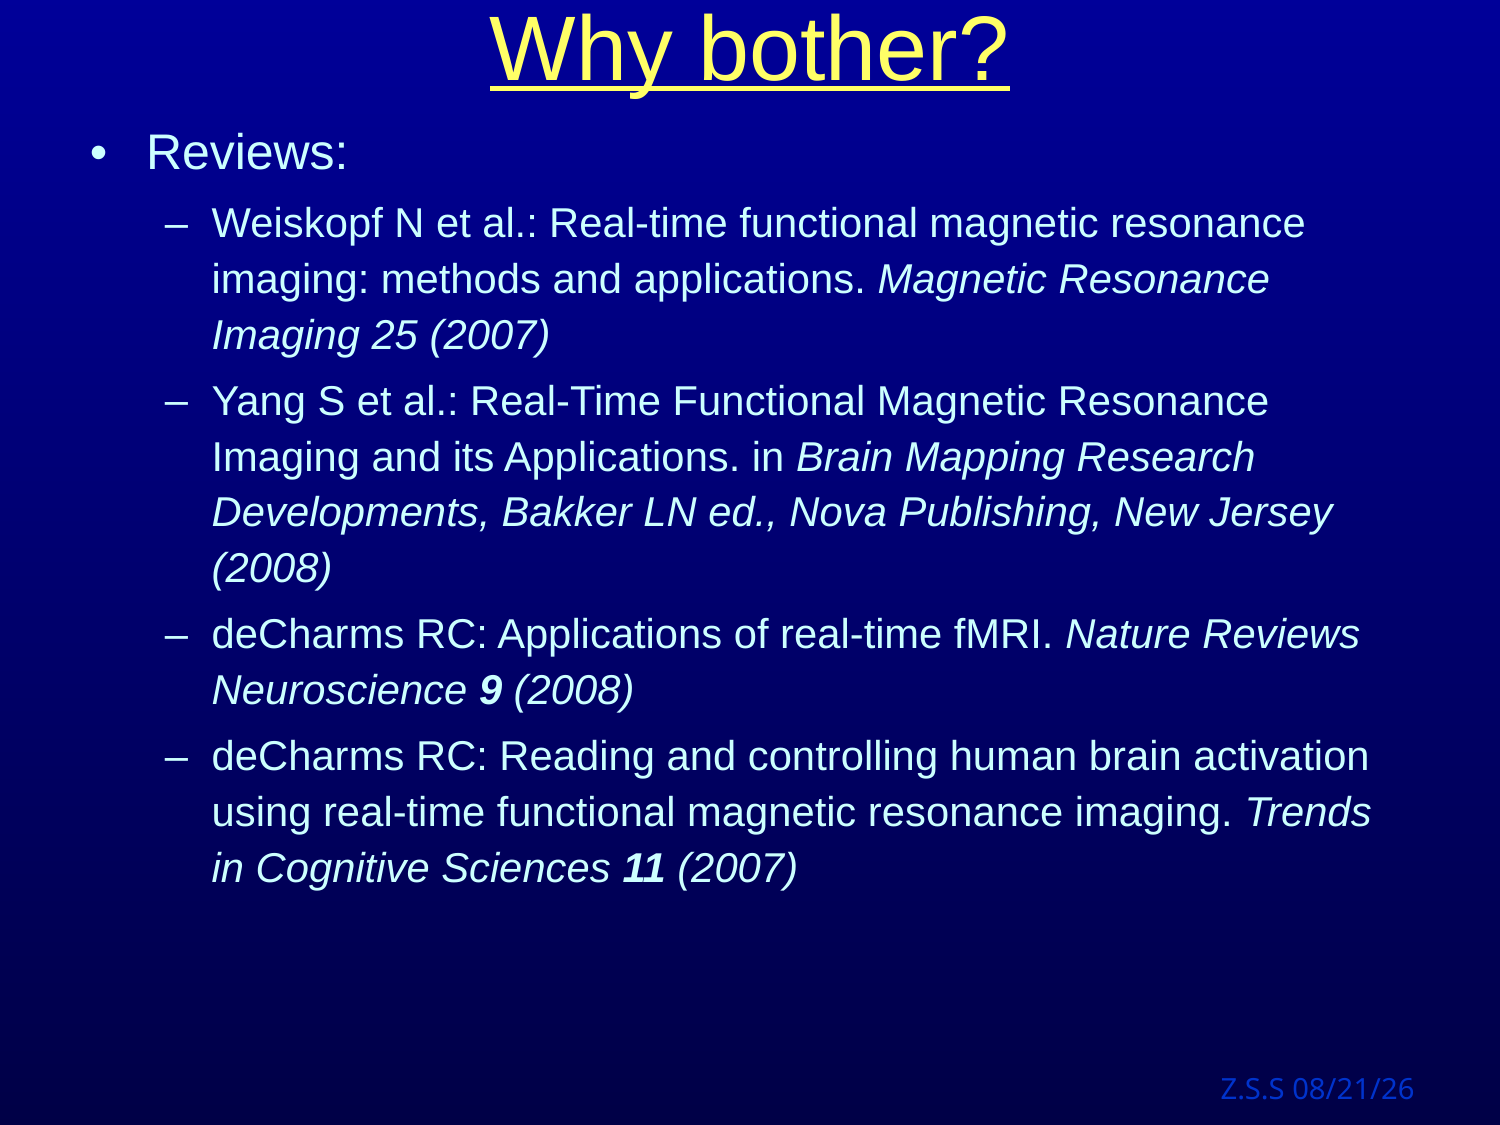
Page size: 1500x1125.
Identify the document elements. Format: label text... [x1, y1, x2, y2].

title Why bother? [75, 0, 1426, 105]
list Reviews: Weiskopf N et al.: Real-time functional magnetic resonance imaging: methods and applications. Magnetic Resonance Imaging 25 (2007) Yang S et al.: Real-Time Functional Magnetic Resonance Imaging and its Applications. in Brain Mapping Research Developments, Bakker LN ed., Nova Publishing, New Jersey (2008) deCharms RC: Applications of real-time fMRI. Nature Reviews Neuroscience 9 (2008) deCharms RC: Reading and controlling human brain activation using real-time functional magnetic resonance imaging. Trends in Cognitive Sciences 11 (2007) [75, 105, 1426, 1019]
